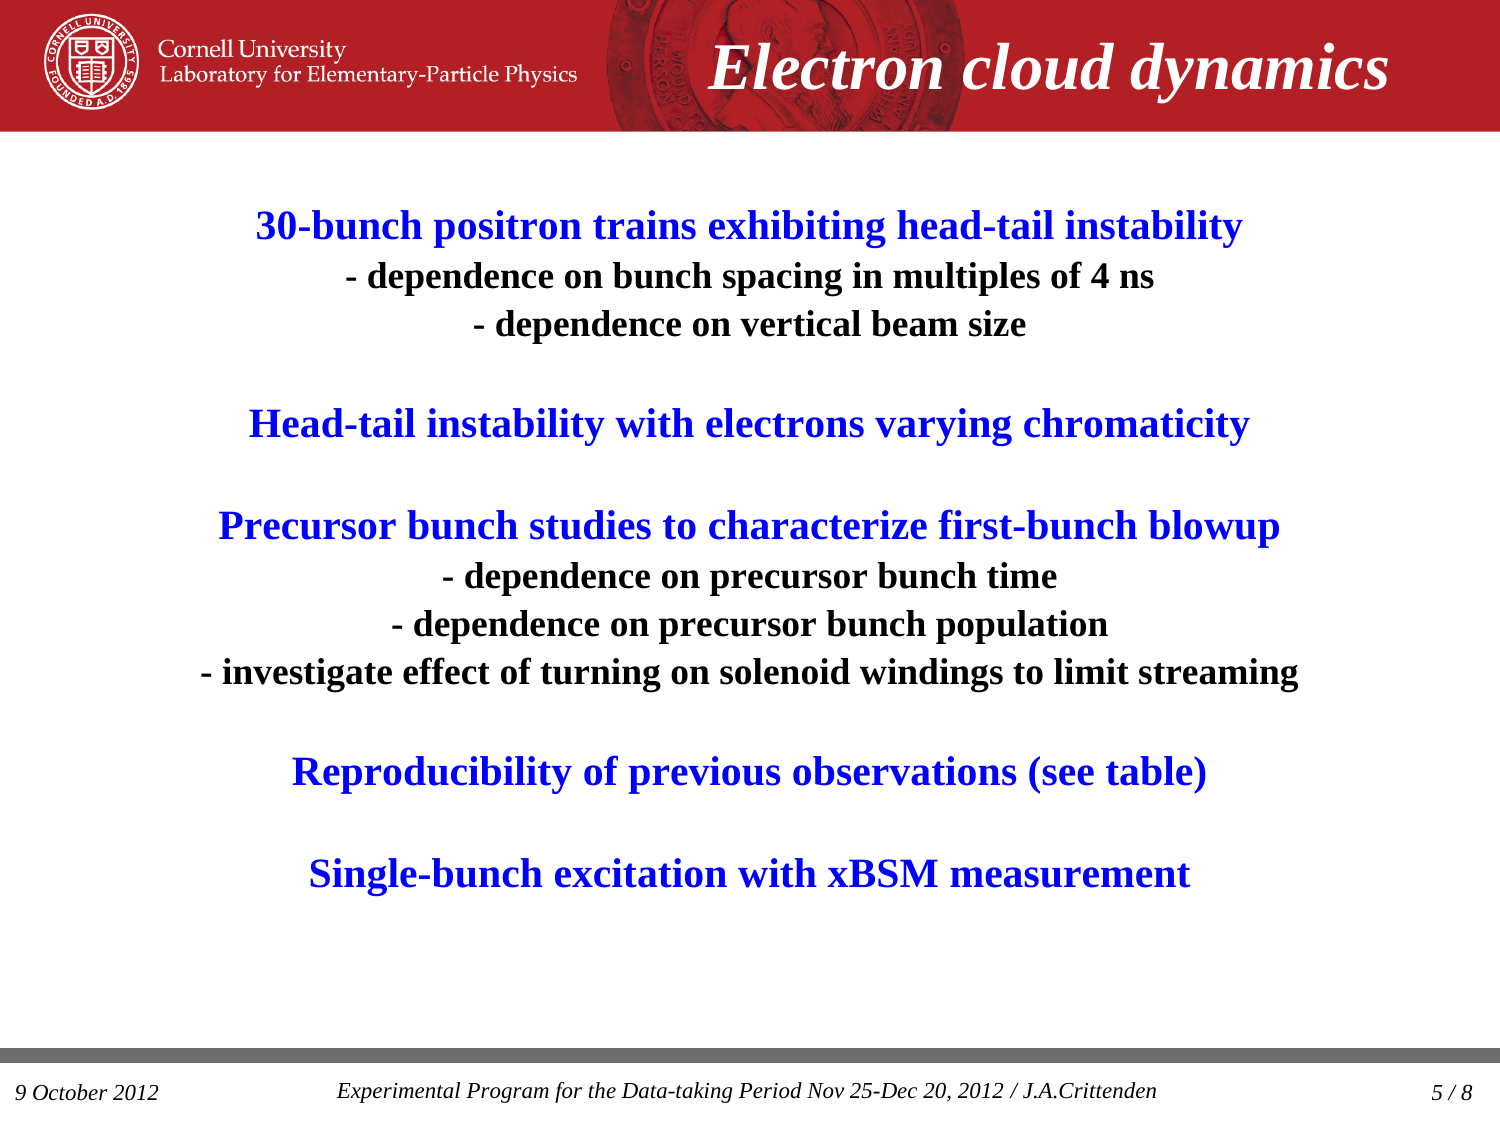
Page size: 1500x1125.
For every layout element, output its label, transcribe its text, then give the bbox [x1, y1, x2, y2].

title 30-bunch positron trains exhibiting head-tail instability - dependence on bunch spacing in multiples of 4 ns - dependence on vertical beam size Head-tail instability with electrons varying chromaticity Precursor bunch studies to characterize first-bunch blowup - dependence on precursor bunch time - dependence on precursor bunch population - investigate effect of turning on solenoid windings to limit streaming Reproducibility of previous observations (see table) Single-bunch excitation with xBSM measurement [0, 190, 1500, 990]
title Electron cloud dynamics [600, 7, 1500, 128]
picture [0, 0, 1500, 132]
